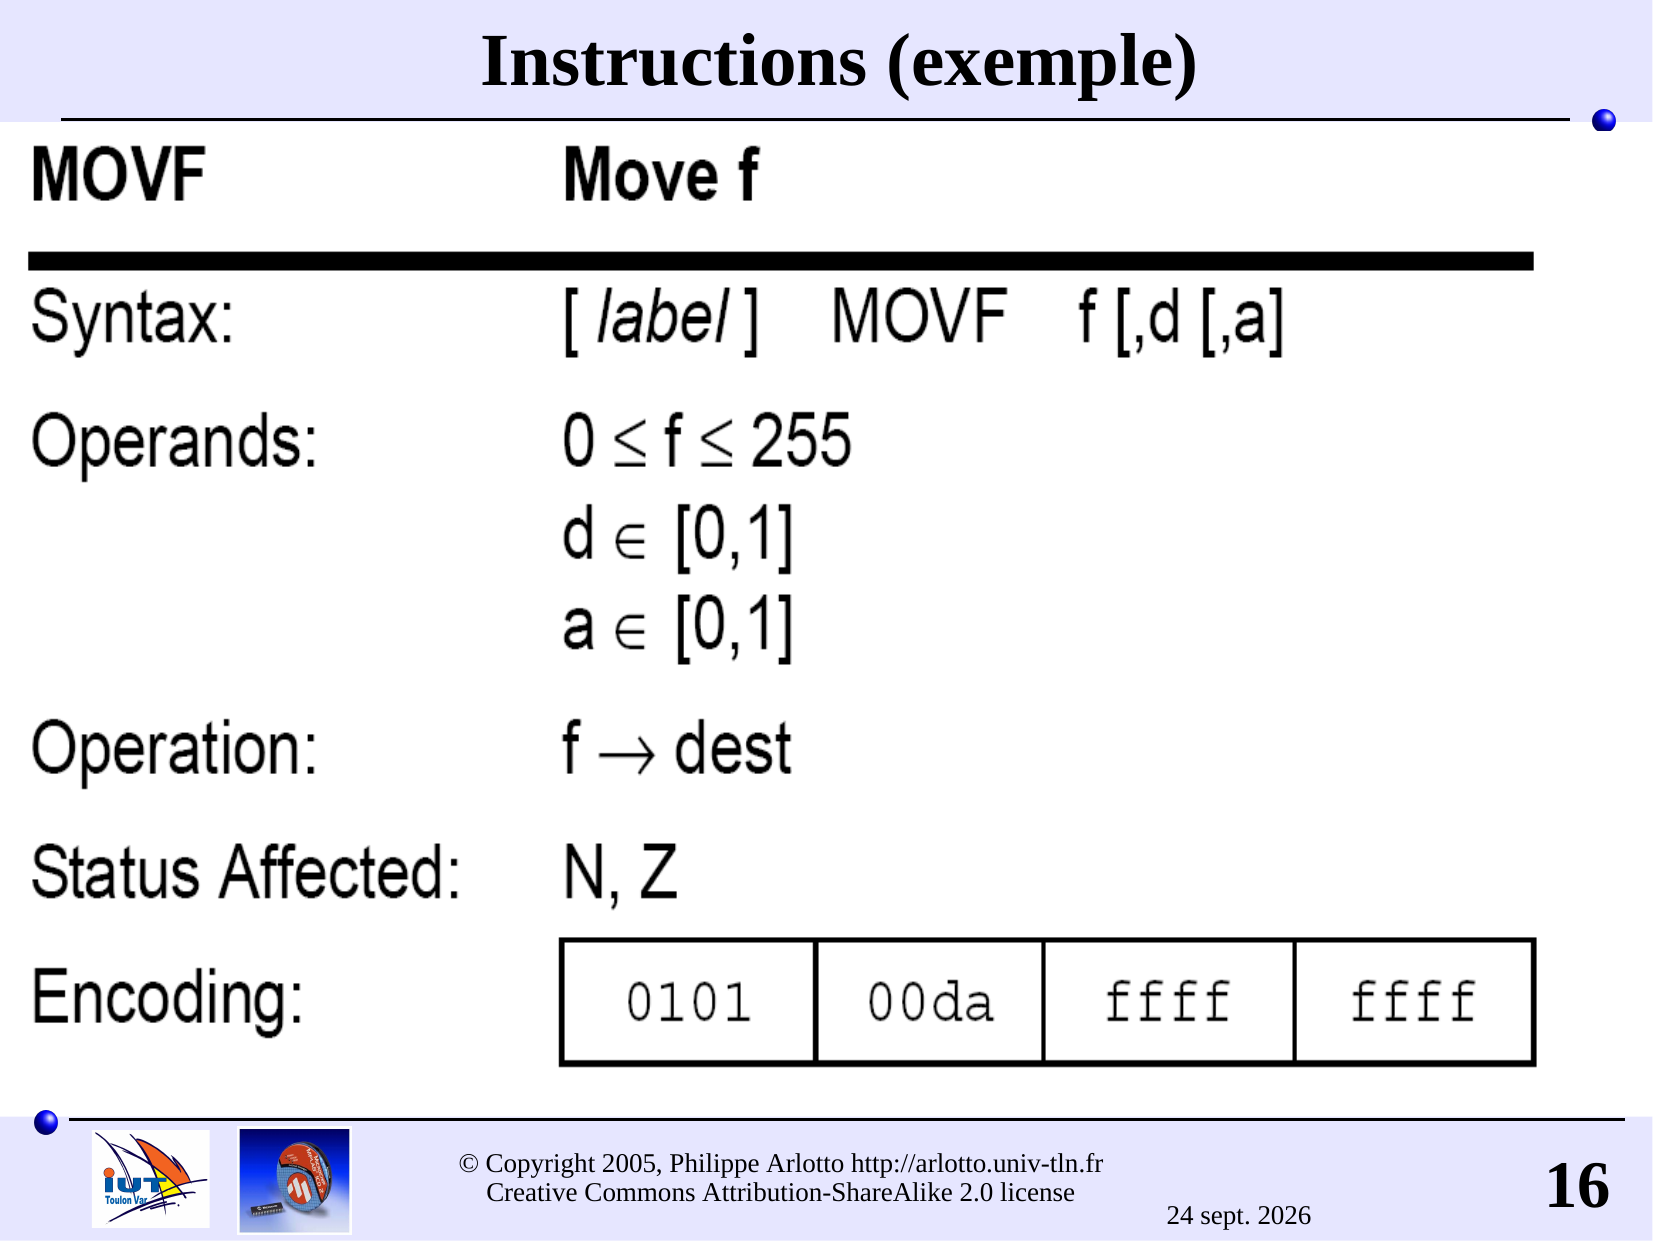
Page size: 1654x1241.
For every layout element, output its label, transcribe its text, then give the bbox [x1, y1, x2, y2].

picture [237, 1126, 352, 1235]
title Instructions (exemple) [95, 14, 1585, 107]
picture [0, 131, 1653, 1077]
